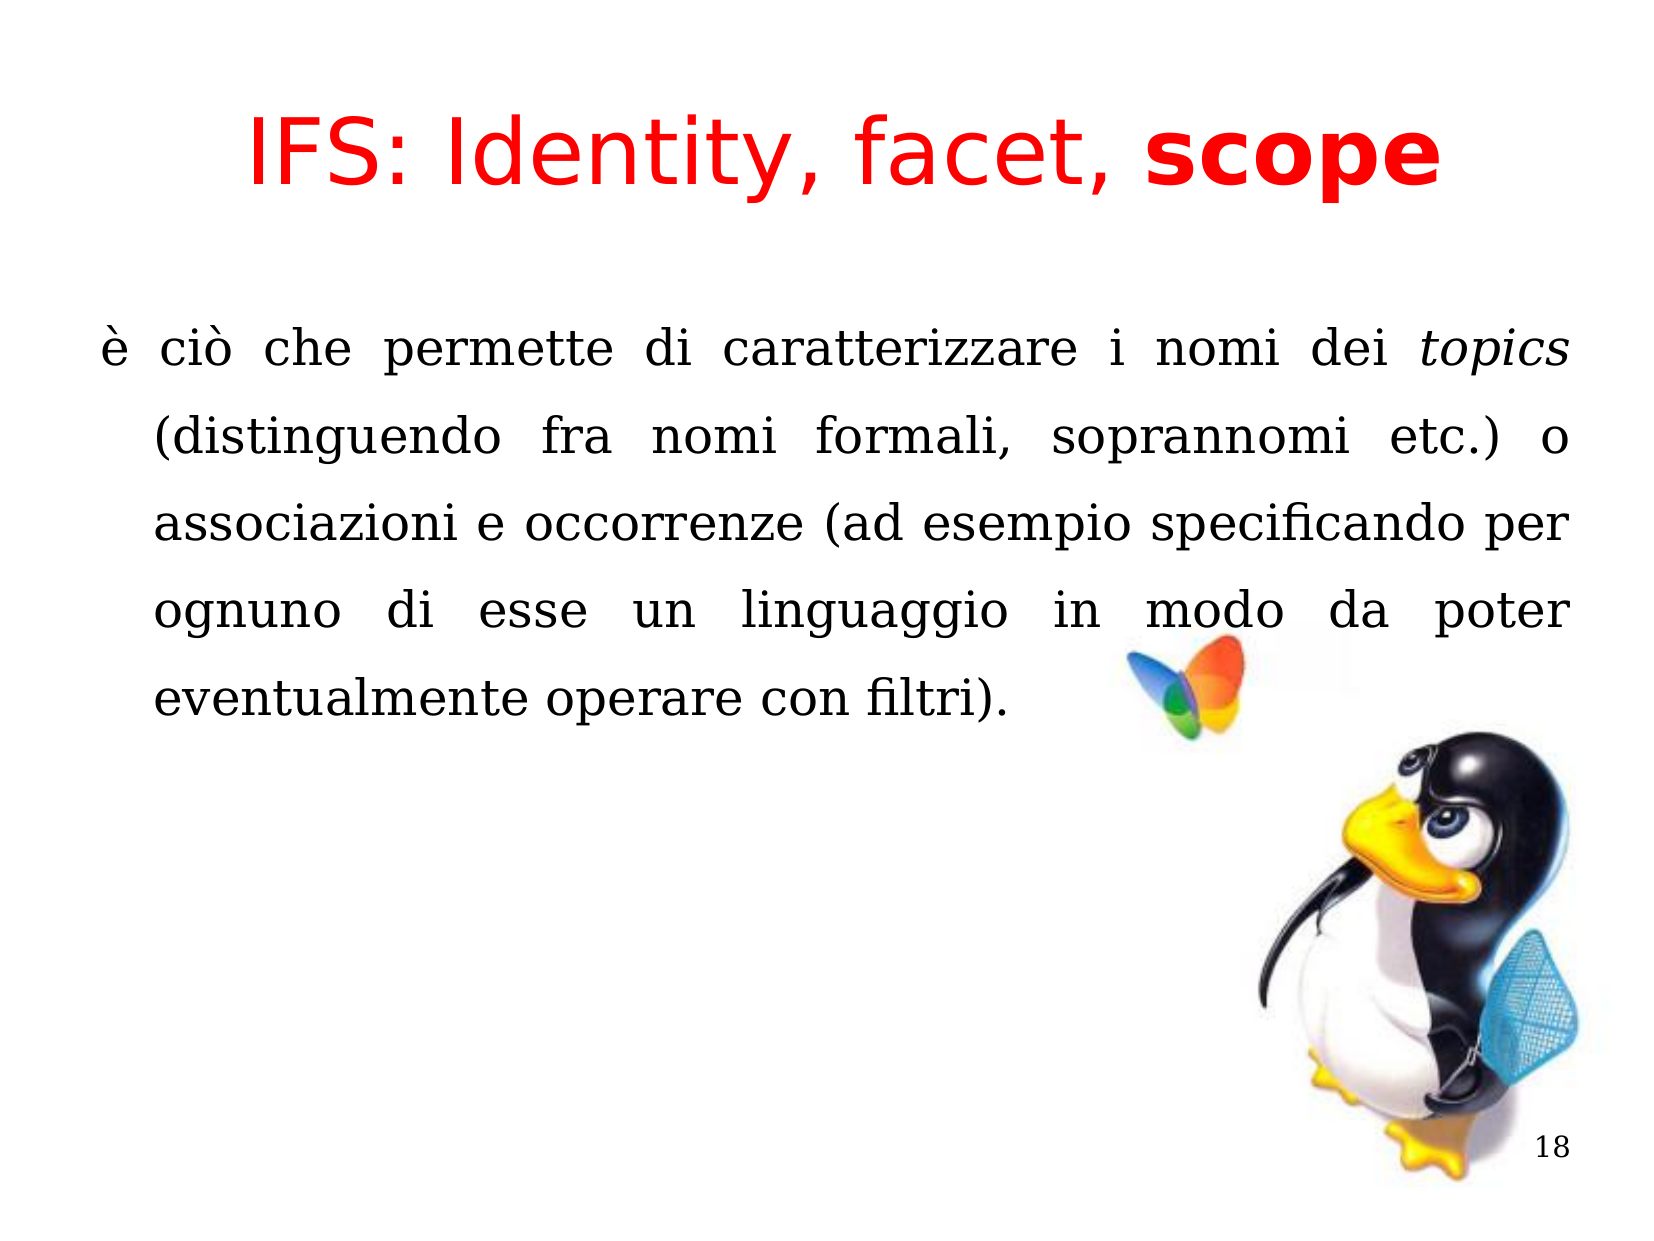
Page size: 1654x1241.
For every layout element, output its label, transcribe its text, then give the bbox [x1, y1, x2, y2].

picture [708, 620, 1647, 1204]
title IFS: Identity, facet, scope [82, 49, 1571, 257]
list è ciò che permette di caratterizzare i nomi dei topics (distinguendo fra nomi formali, soprannomi etc.) o associazioni e occorrenze (ad esempio specificando per ognuno di esse un linguaggio in modo da poter eventualmente operare con filtri). [82, 290, 1571, 1109]
